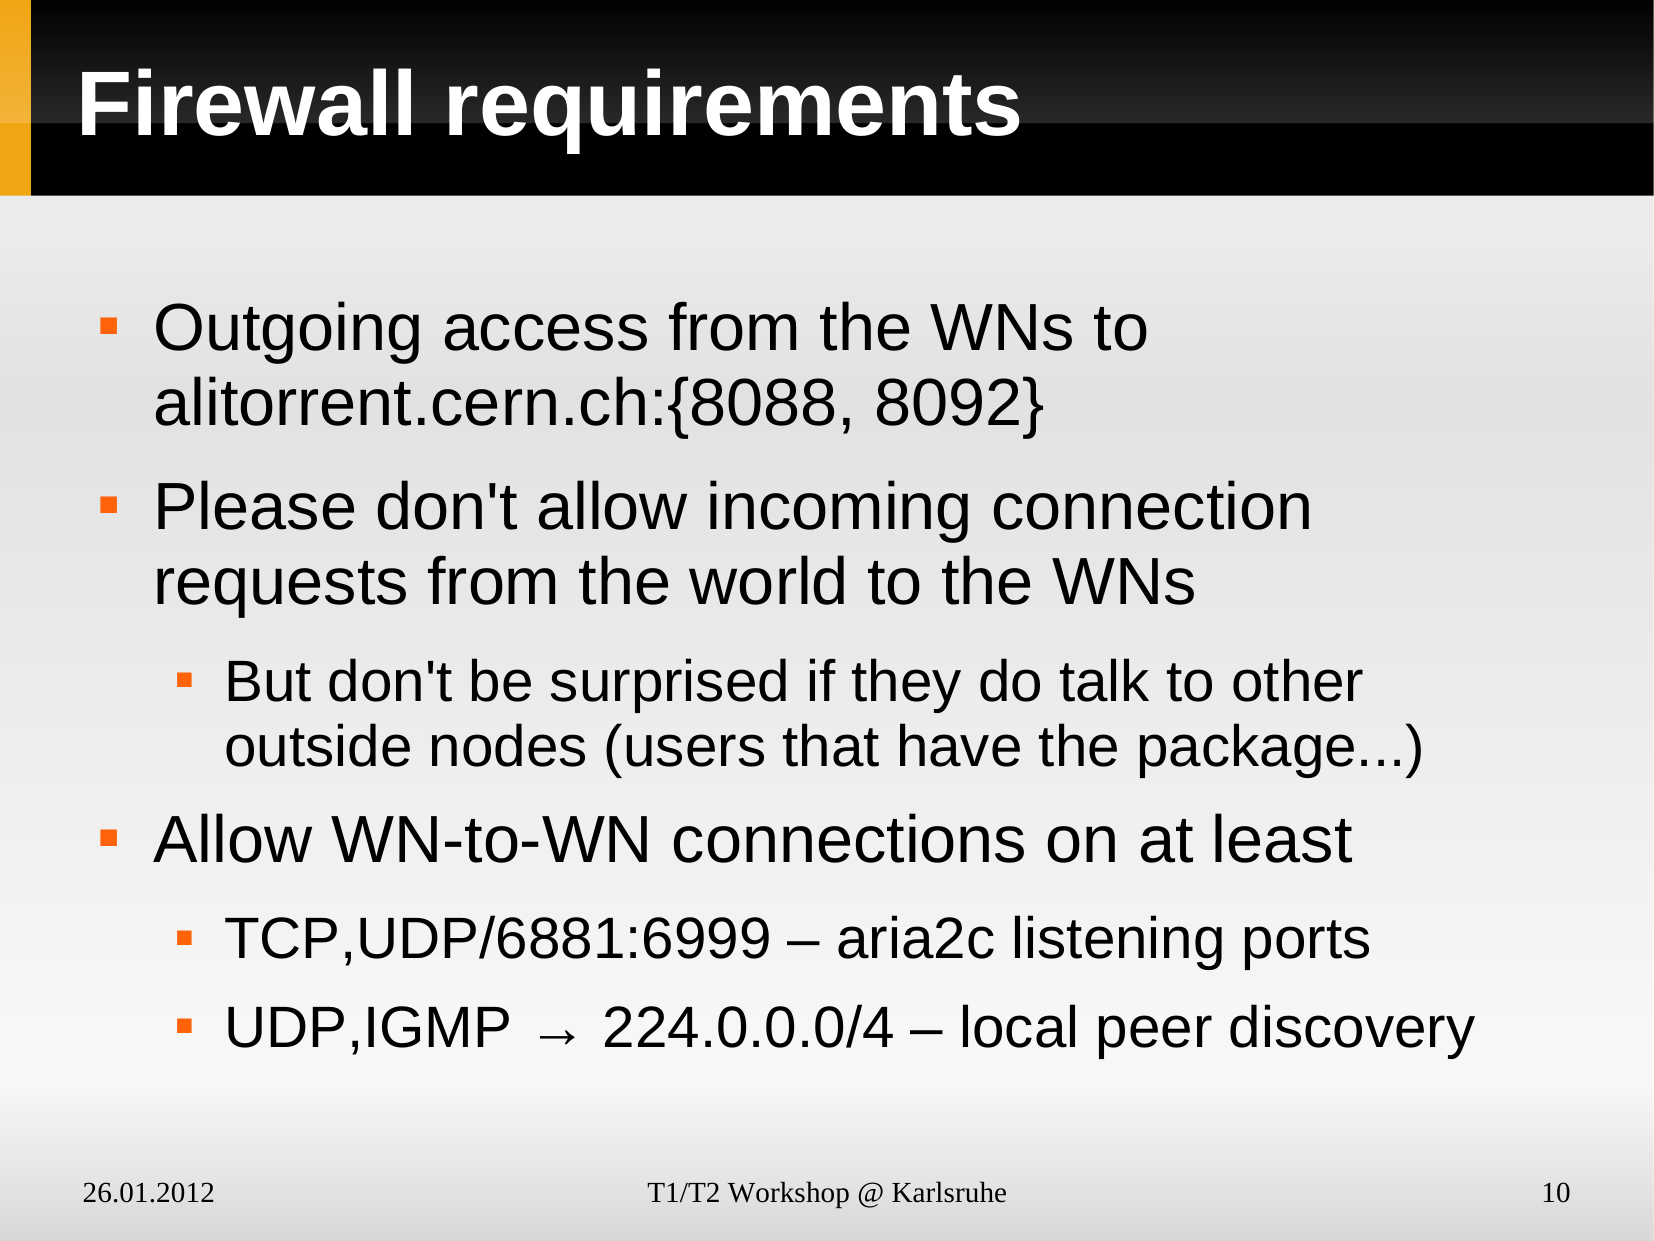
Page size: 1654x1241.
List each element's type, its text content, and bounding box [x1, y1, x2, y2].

list Outgoing access from the WNs to alitorrent.cern.ch:{8088, 8092} Please don't allow incoming connection requests from the world to the WNs But don't be surprised if they do talk to other outside nodes (users that have the package...) Allow WN-to-WN connections on at least TCP,UDP/6881:6999 – aria2c listening ports UDP,IGMP → 224.0.0.0/4 – local peer discovery [82, 290, 1571, 1109]
picture [0, 0, 1654, 1241]
title Firewall requirements [76, 0, 1565, 208]
